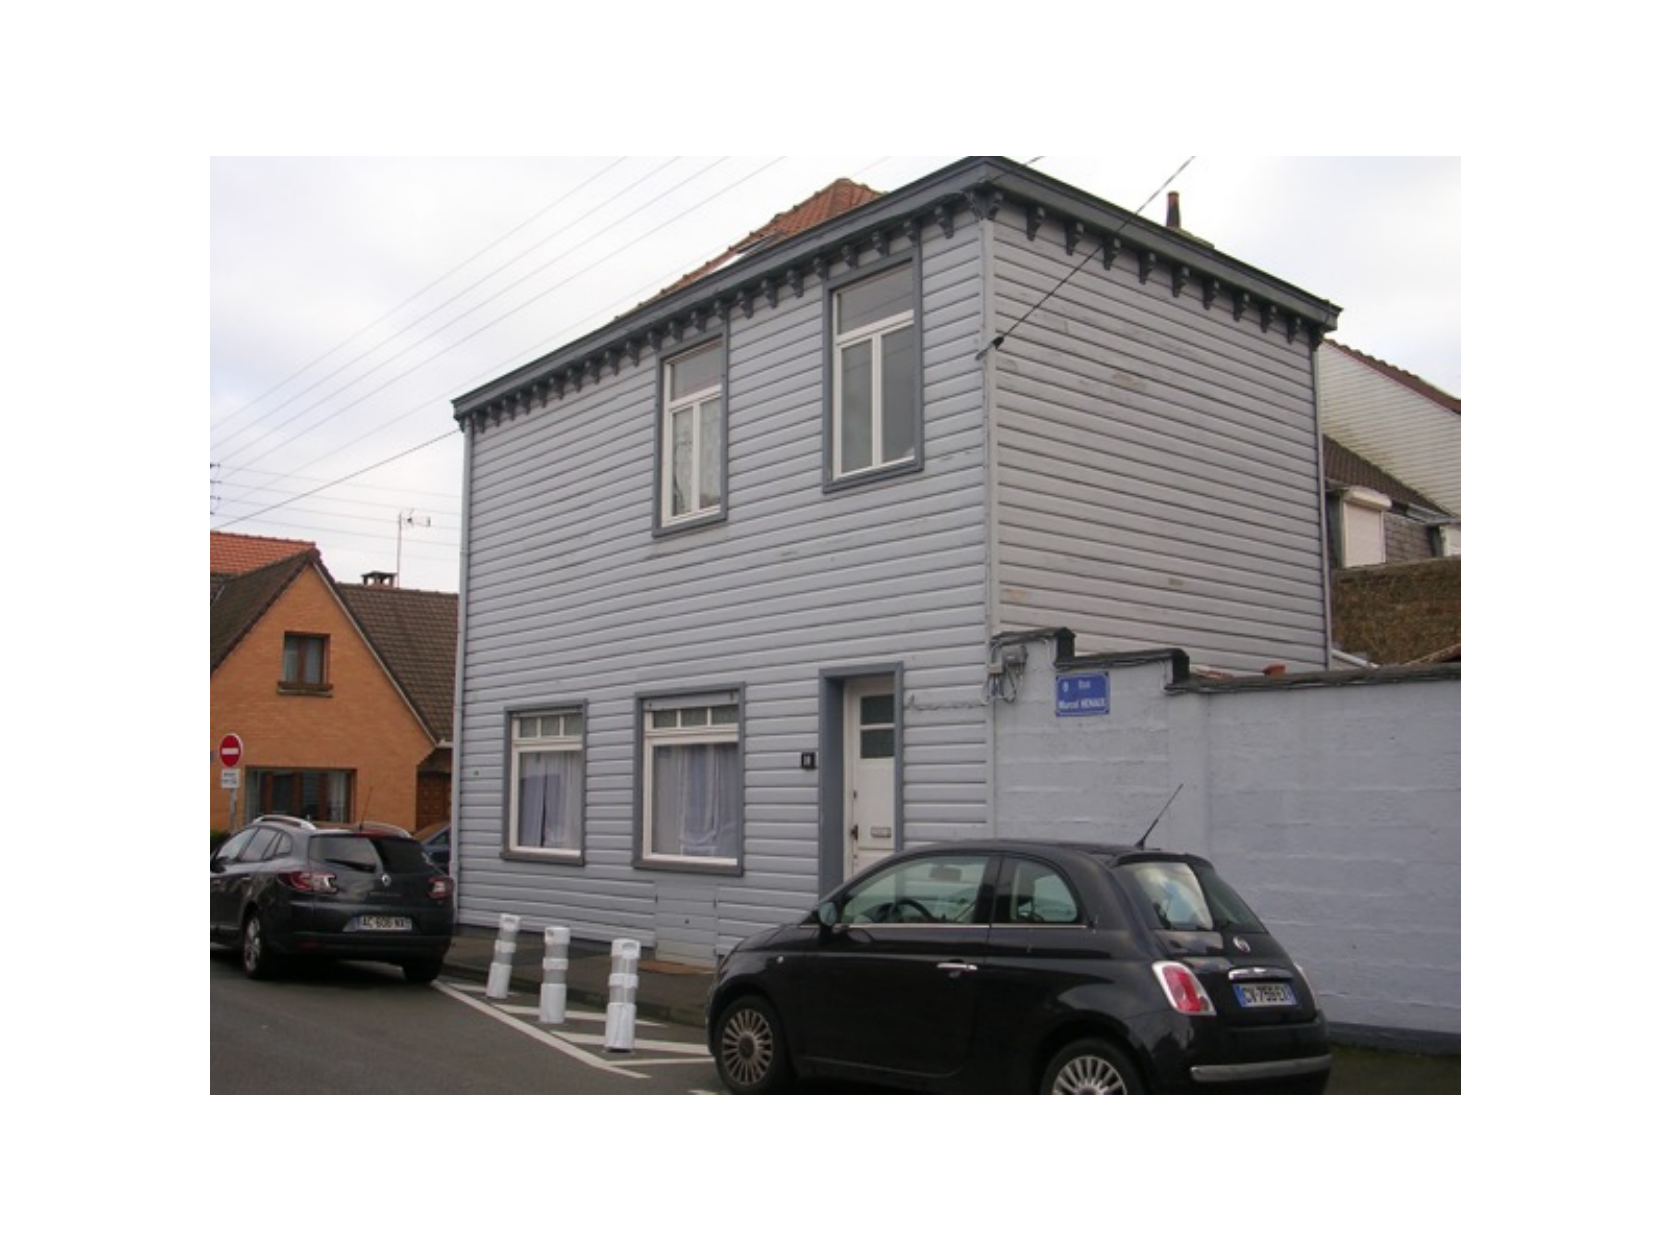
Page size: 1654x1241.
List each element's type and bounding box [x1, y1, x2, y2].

picture [210, 156, 1461, 1095]
